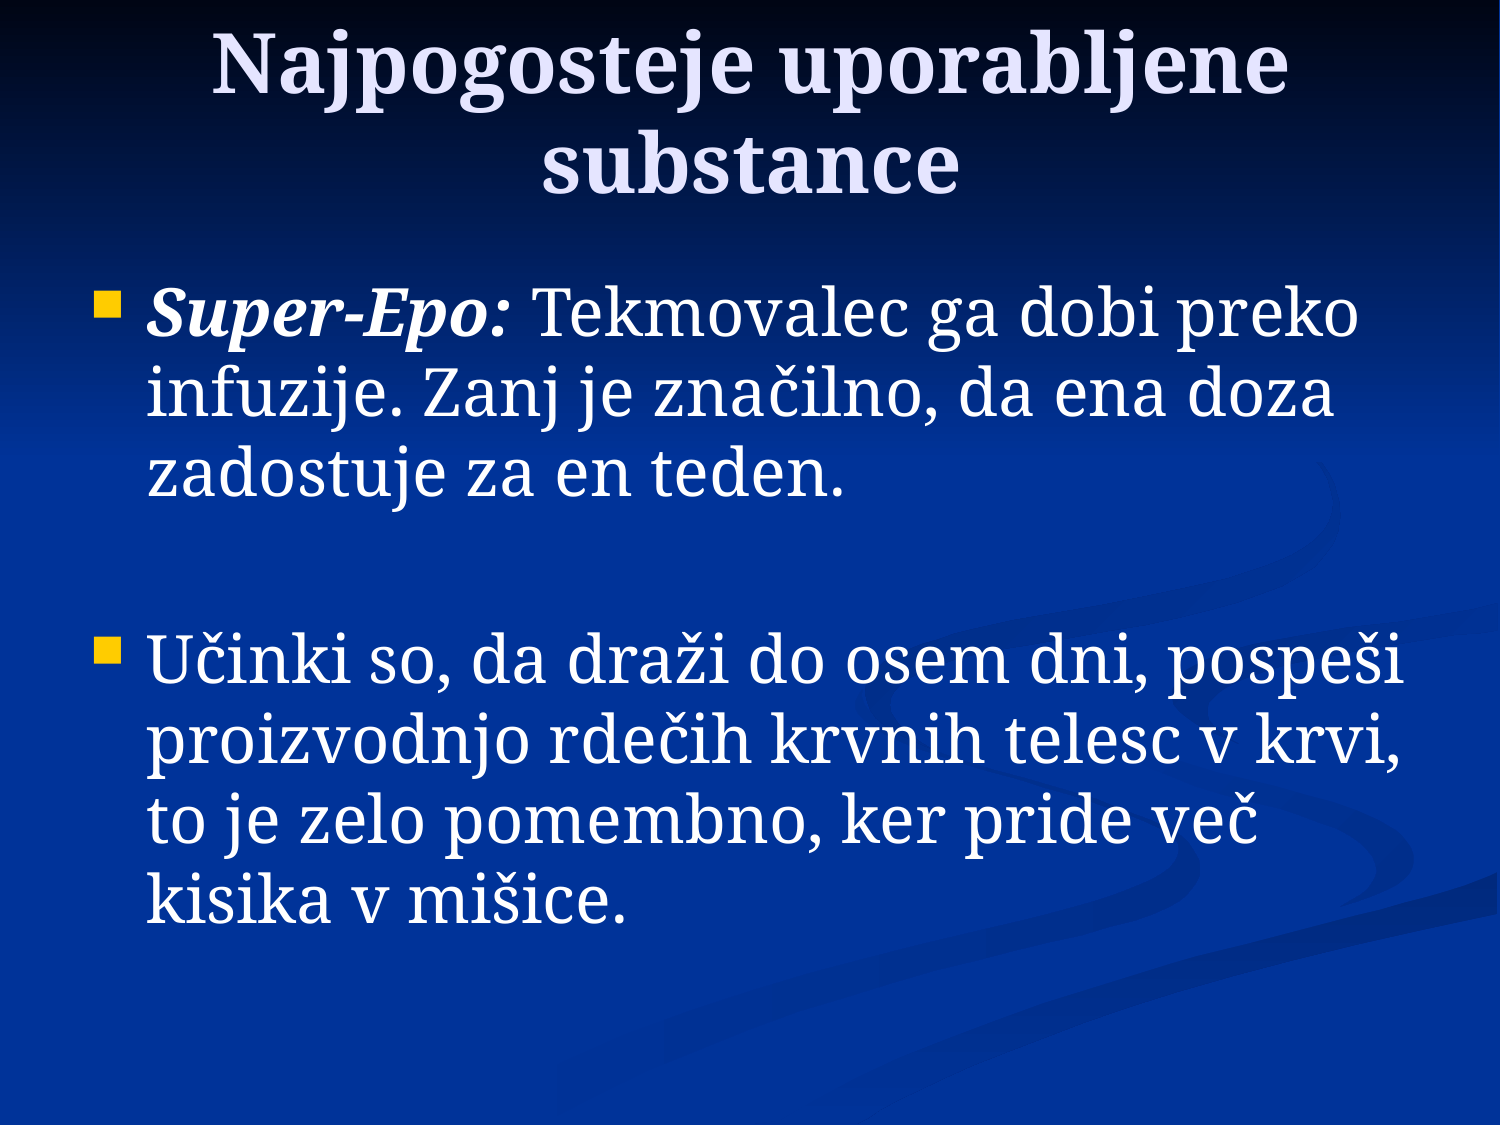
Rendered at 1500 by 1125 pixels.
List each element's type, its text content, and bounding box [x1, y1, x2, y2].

list Super-Epo: Tekmovalec ga dobi preko infuzije. Zanj je značilno, da ena doza zadostuje za en teden. Učinki so, da draži do osem dni, pospeši proizvodnjo rdečih krvnih telesc v krvi, to je zelo pomembno, ker pride več kisika v mišice. [75, 262, 1425, 1005]
title Najpogosteje uporabljene substance [76, 66, 1427, 254]
